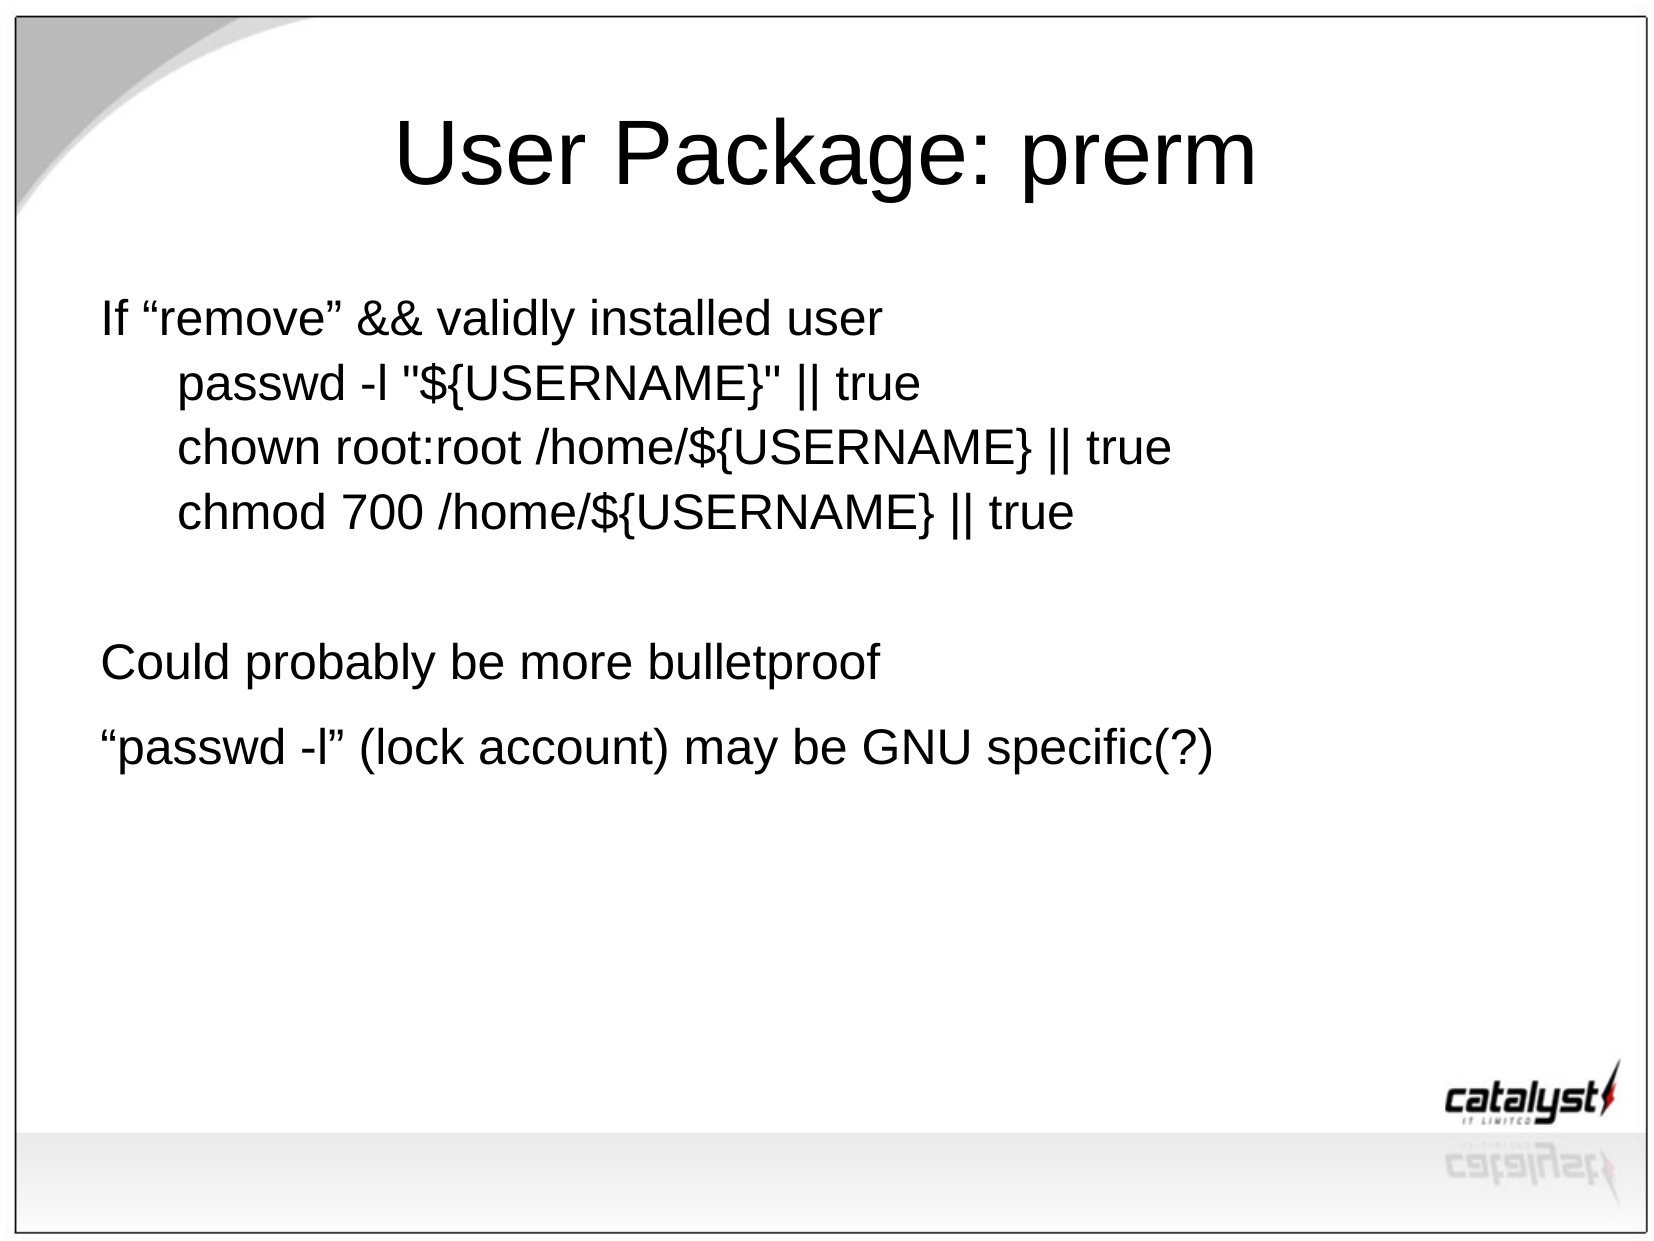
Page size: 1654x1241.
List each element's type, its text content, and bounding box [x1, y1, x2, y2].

title User Package: prerm [82, 56, 1571, 250]
list If “remove” && validly installed user passwd -l "${USERNAME}" || true chown root:root /home/${USERNAME} || true chmod 700 /home/${USERNAME} || true Could probably be more bulletproof “passwd -l” (lock account) may be GNU specific(?) [82, 290, 1571, 1094]
picture [4, 5, 1654, 1241]
